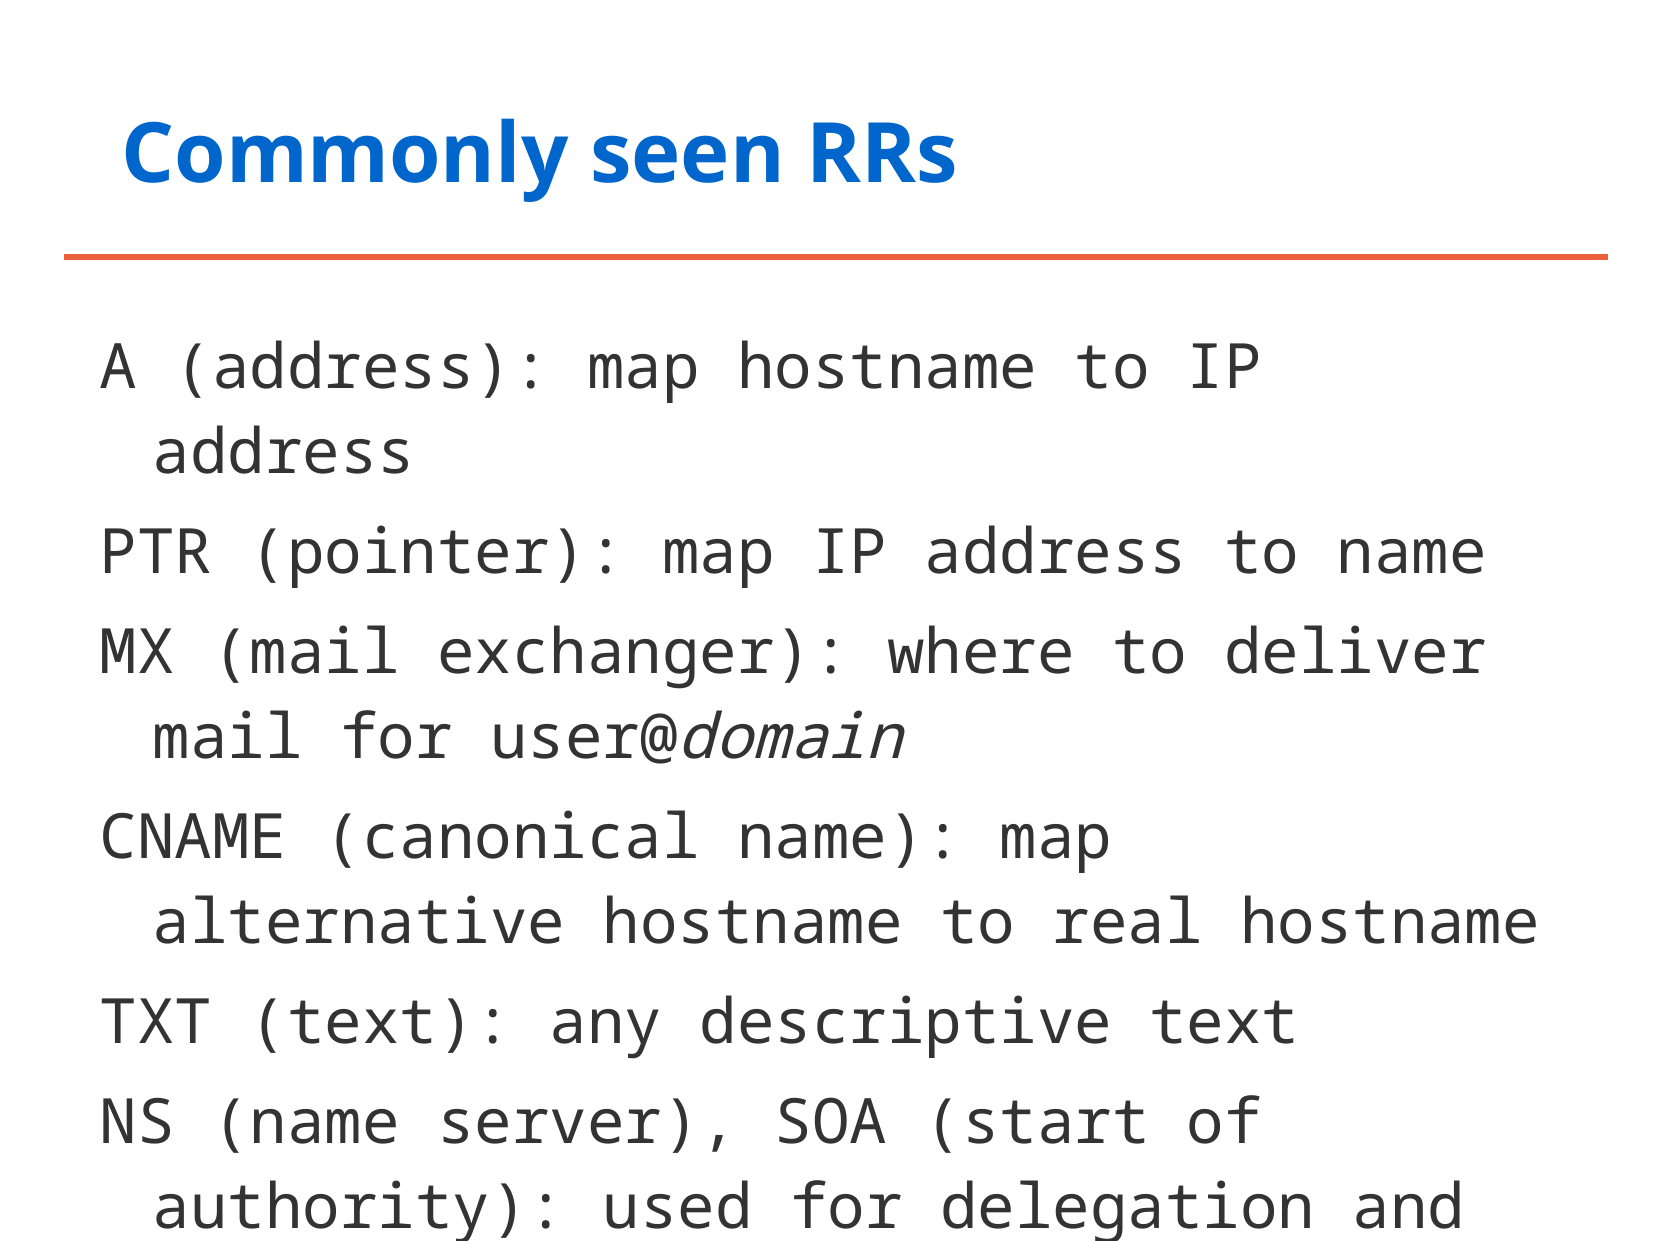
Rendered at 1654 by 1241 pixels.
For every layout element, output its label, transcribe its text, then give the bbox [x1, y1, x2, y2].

list A (address): map hostname to IP address PTR (pointer): map IP address to name MX (mail exchanger): where to deliver mail for user@domain CNAME (canonical name): map alternative hostname to real hostname TXT (text): any descriptive text NS (name server), SOA (start of authority): used for delegation and management of the DNS itself [82, 322, 1561, 1179]
title Commonly seen RRs [121, 46, 1534, 254]
